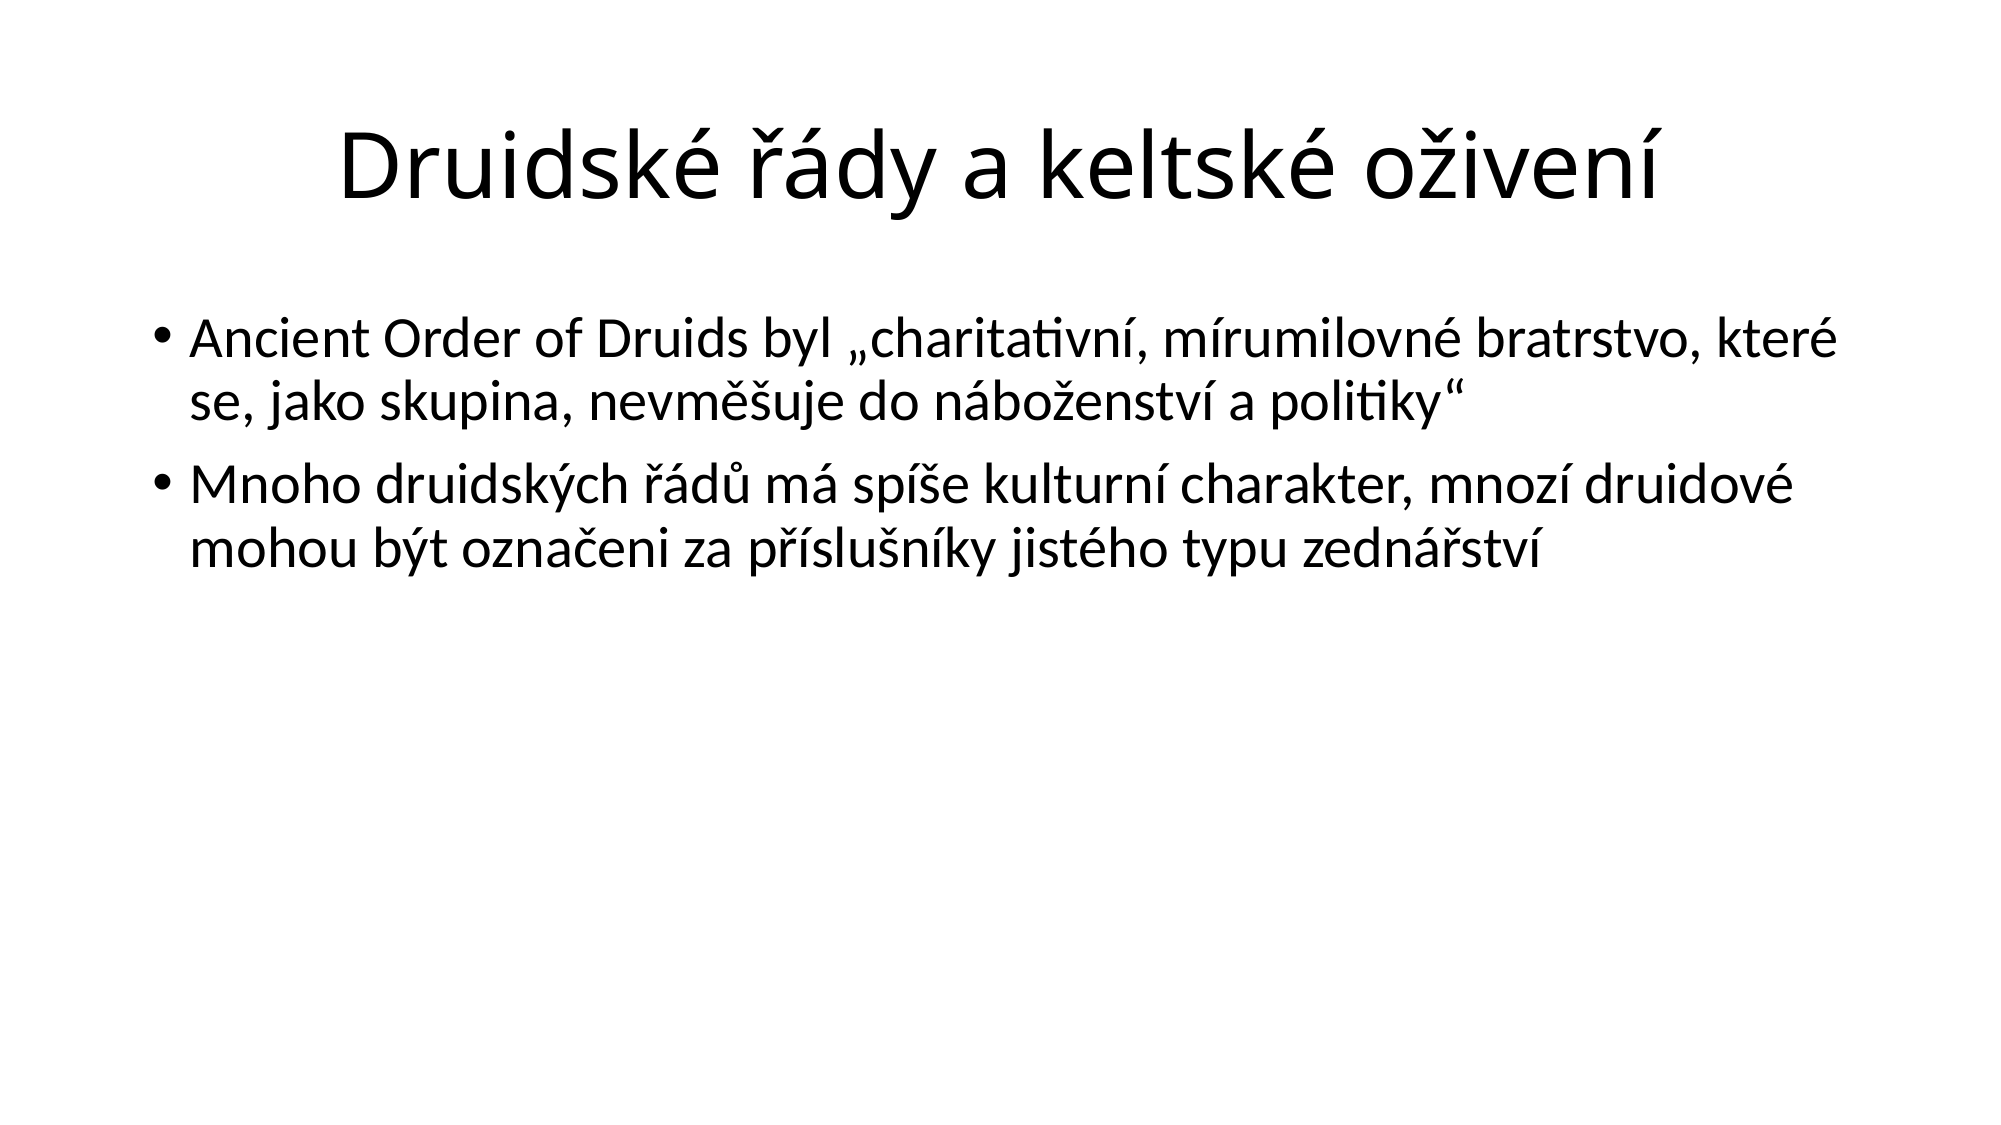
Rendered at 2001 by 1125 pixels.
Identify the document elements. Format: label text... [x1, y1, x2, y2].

title Druidské řády a keltské oživení [137, 59, 1863, 278]
list Ancient Order of Druids byl „charitativní, mírumilovné bratrstvo, které se, jako skupina, nevměšuje do náboženství a politiky“ Mnoho druidských řádů má spíše kulturní charakter, mnozí druidové mohou být označeni za příslušníky jistého typu zednářství [137, 299, 1863, 1014]
